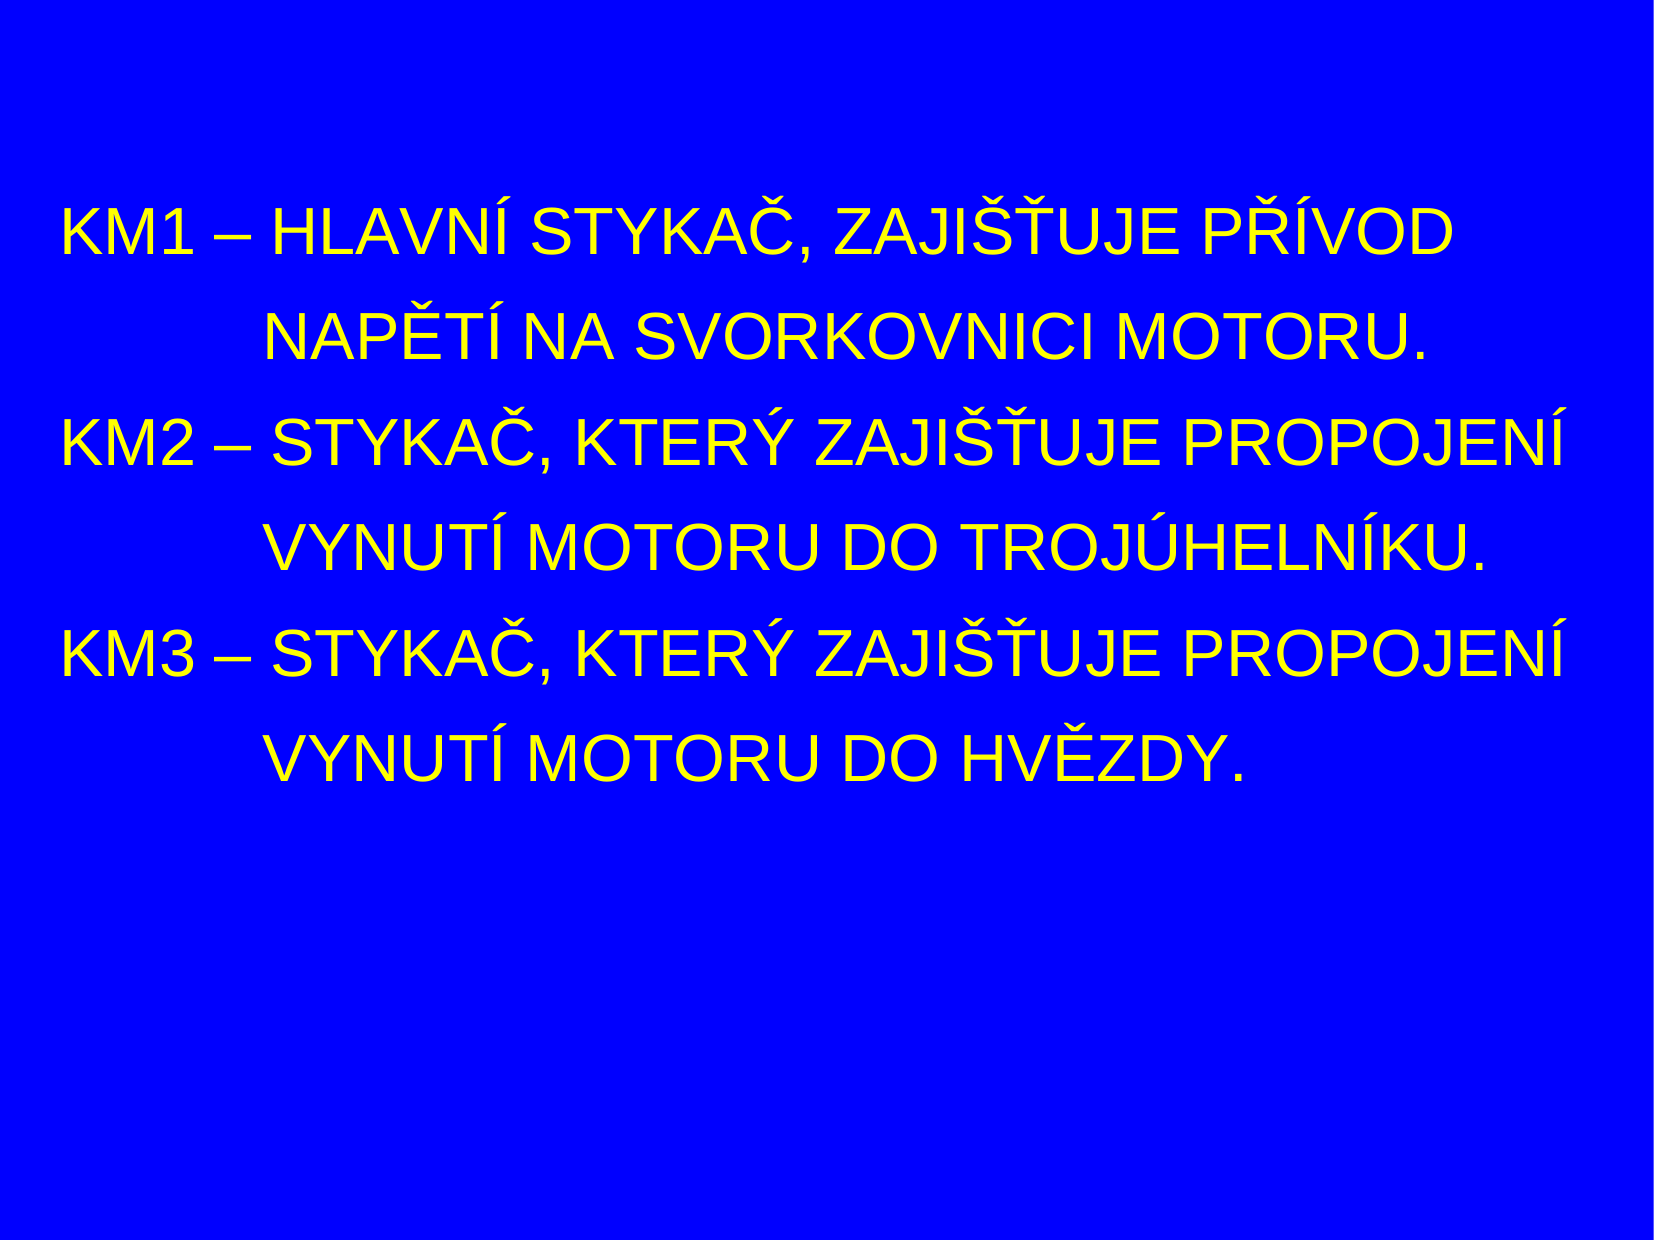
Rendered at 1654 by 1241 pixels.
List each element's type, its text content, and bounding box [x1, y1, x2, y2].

subtitle KM1 – HLAVNÍ STYKAČ, ZAJIŠŤUJE PŘÍVOD NAPĚTÍ NA SVORKOVNICI MOTORU. KM2 – STYKAČ, KTERÝ ZAJIŠŤUJE PROPOJENÍ VYNUTÍ MOTORU DO TROJÚHELNÍKU. KM3 – STYKAČ, KTERÝ ZAJIŠŤUJE PROPOJENÍ VYNUTÍ MOTORU DO HVĚZDY. [59, 142, 1654, 946]
